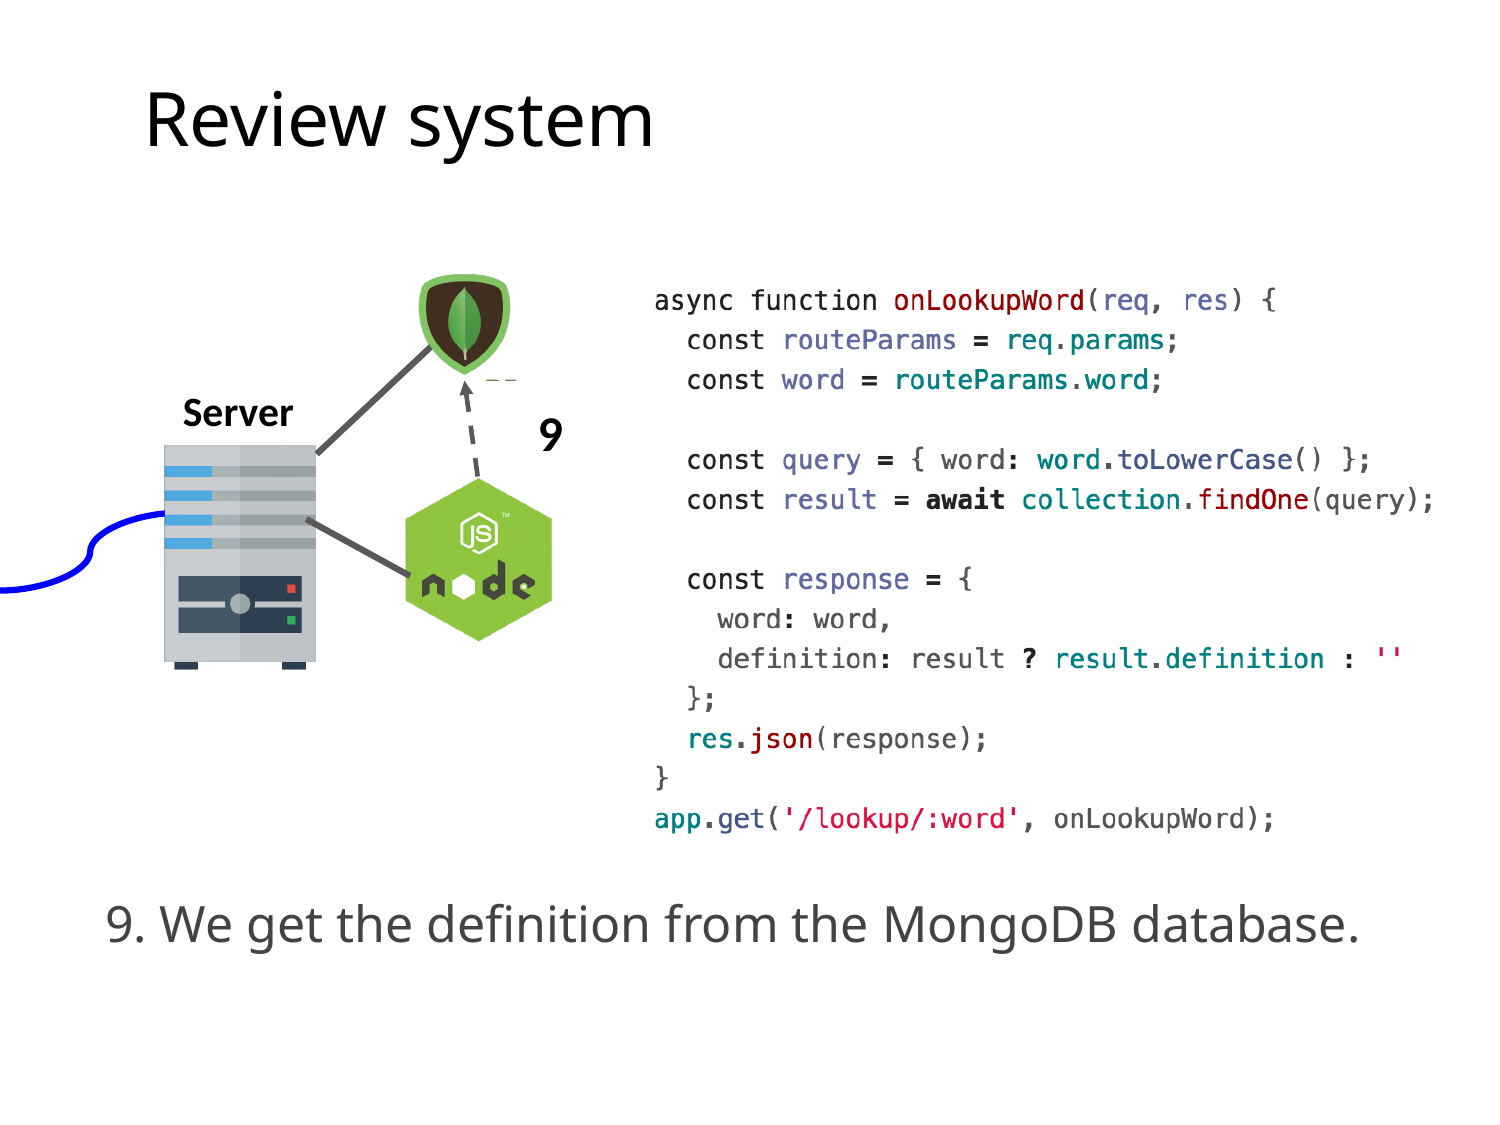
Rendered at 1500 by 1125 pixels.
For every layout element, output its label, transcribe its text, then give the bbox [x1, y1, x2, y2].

picture [640, 273, 1461, 852]
title Review system [128, 56, 1372, 183]
picture [119, 481, 358, 680]
text_box 9 [510, 390, 593, 473]
picture [394, 476, 562, 644]
list 9. We get the definition from the MongoDB database. [89, 868, 1411, 1089]
picture [393, 255, 536, 381]
text_box Server [82, 337, 395, 481]
